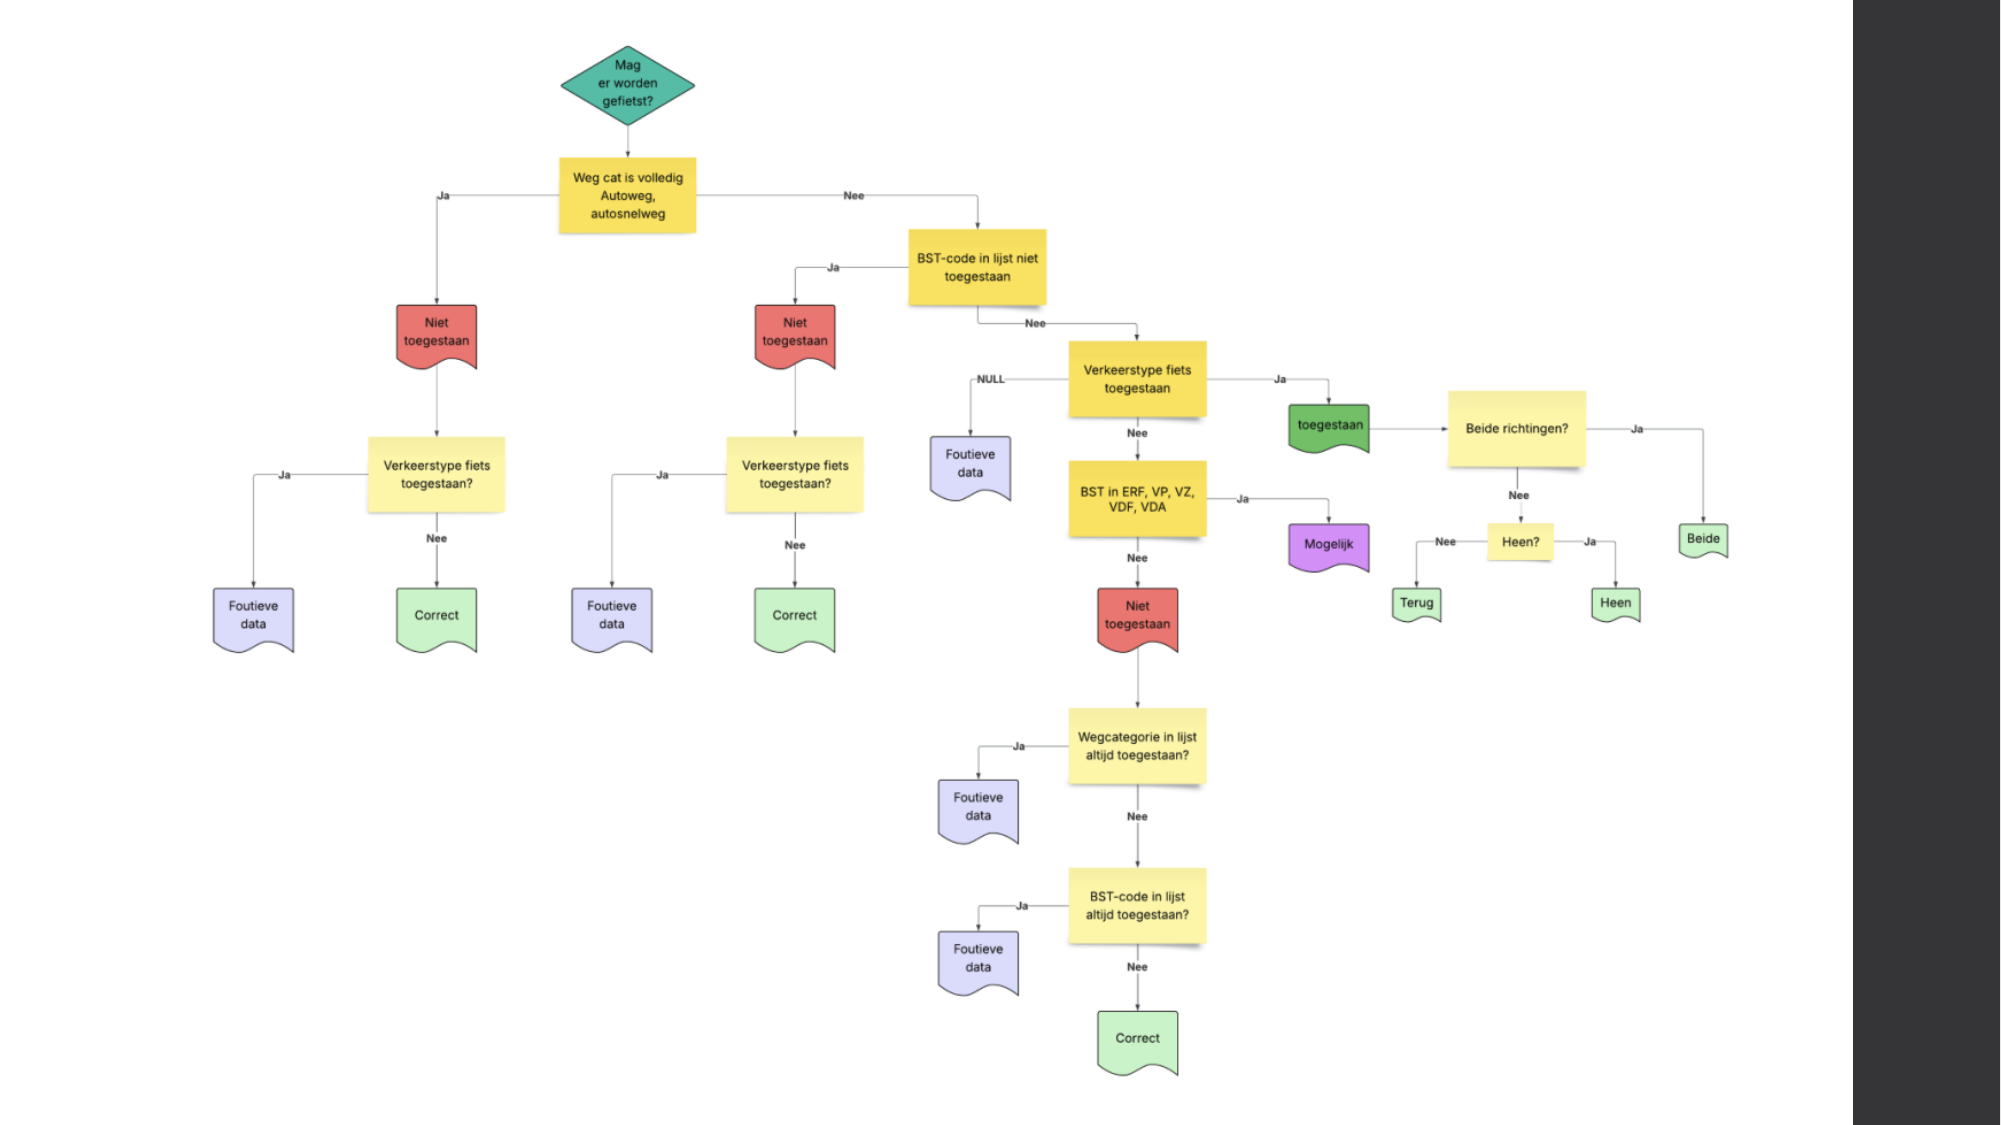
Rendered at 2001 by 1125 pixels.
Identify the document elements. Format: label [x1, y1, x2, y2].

picture [199, 38, 1733, 1089]
